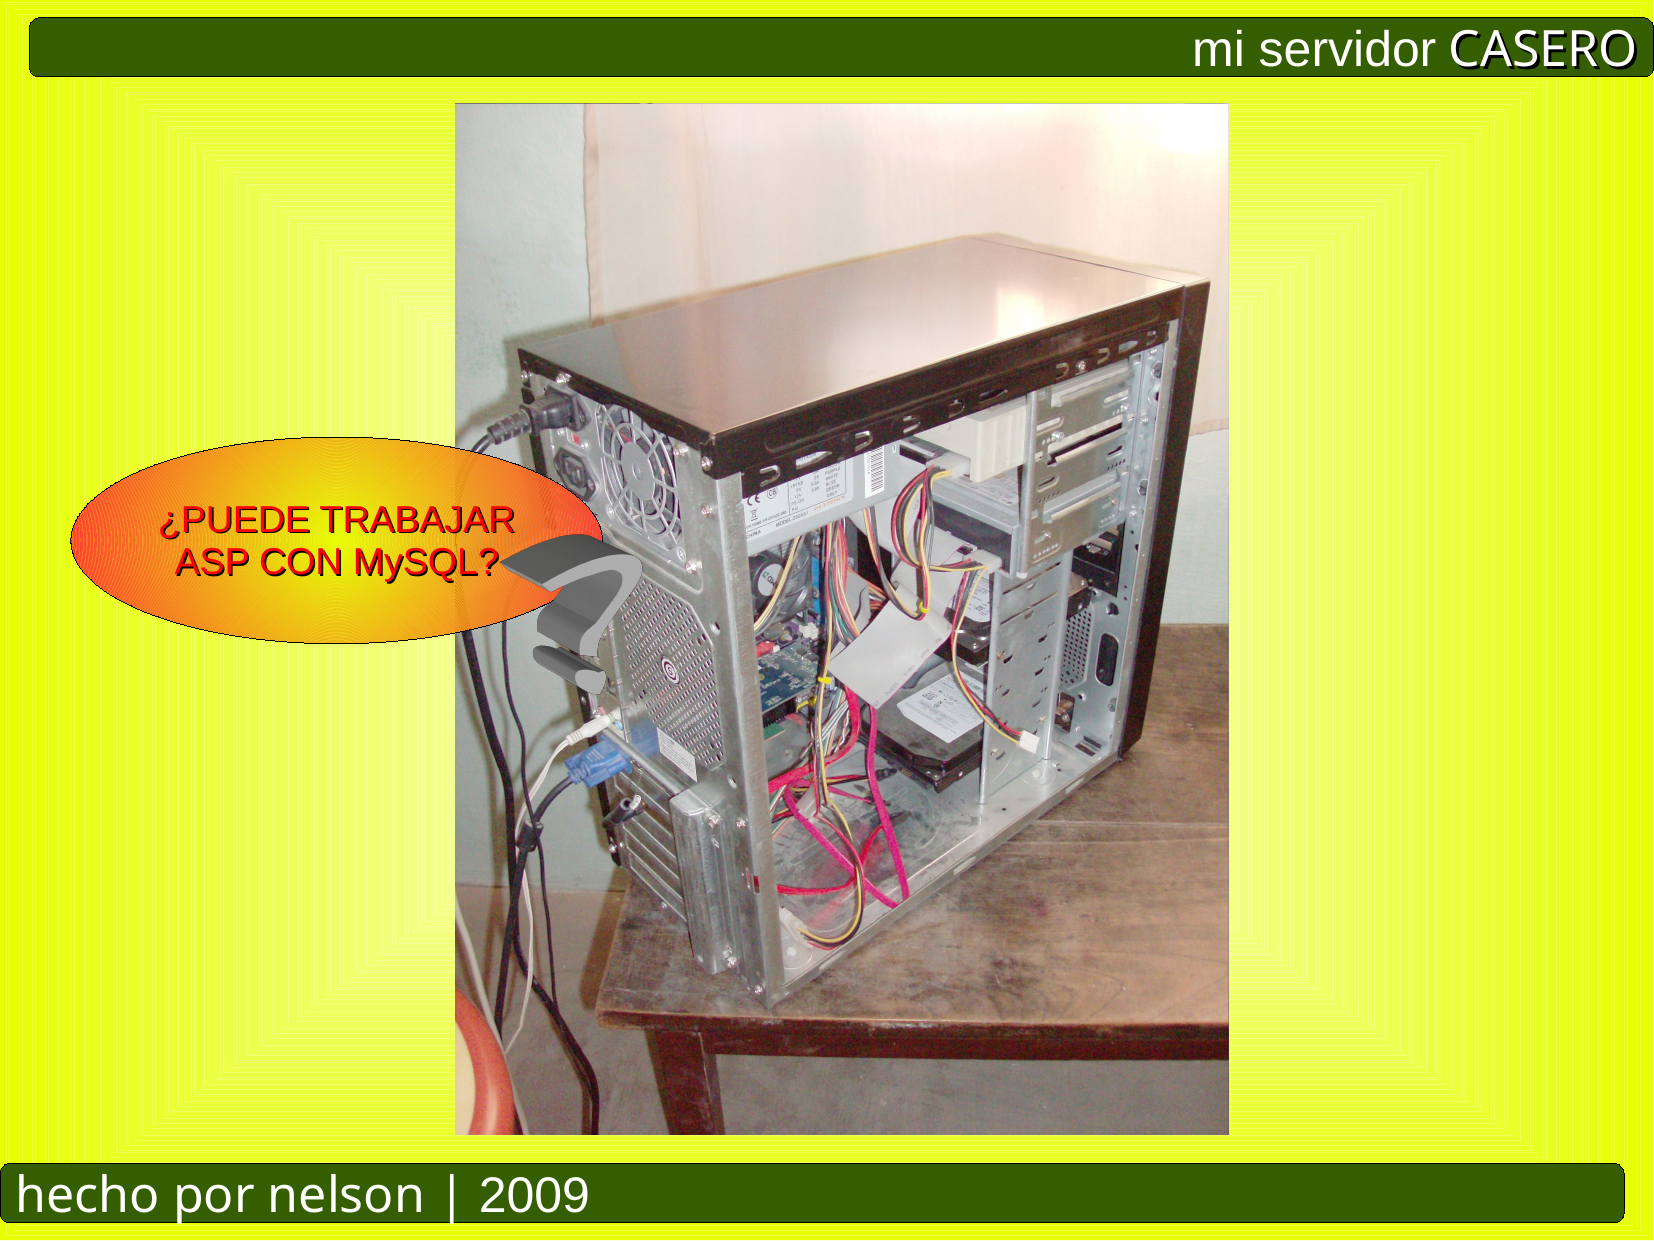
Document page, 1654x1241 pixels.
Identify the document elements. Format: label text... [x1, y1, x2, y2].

picture [455, 103, 1229, 1135]
text_box ¿PUEDE TRABAJAR ASP CON MySQL? [70, 437, 603, 644]
